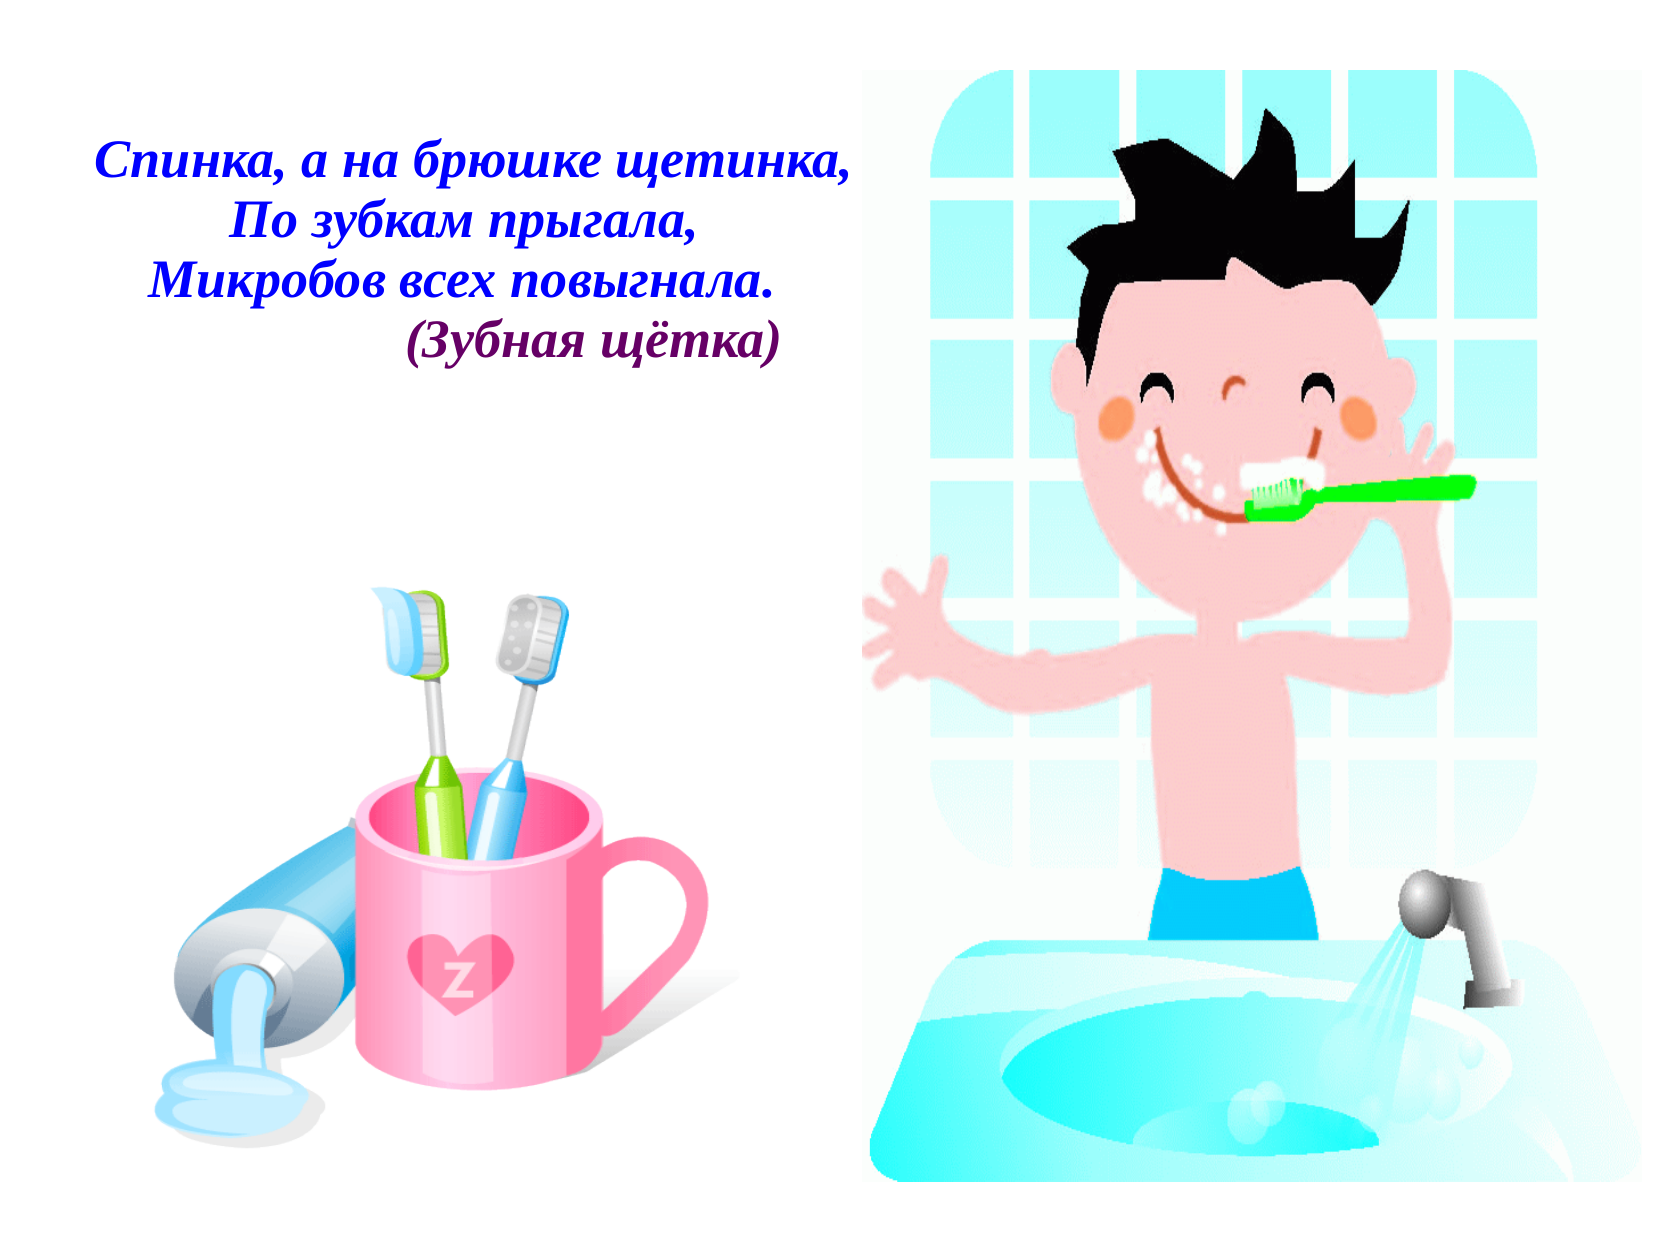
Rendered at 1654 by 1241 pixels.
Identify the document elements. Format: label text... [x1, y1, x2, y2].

picture [106, 531, 745, 1205]
picture [862, 70, 1642, 1182]
title Спинка, а на брюшке щетинка, По зубкам прыгала, Микробов всех повыгнала. (Зубная щётка) [94, 49, 1583, 449]
